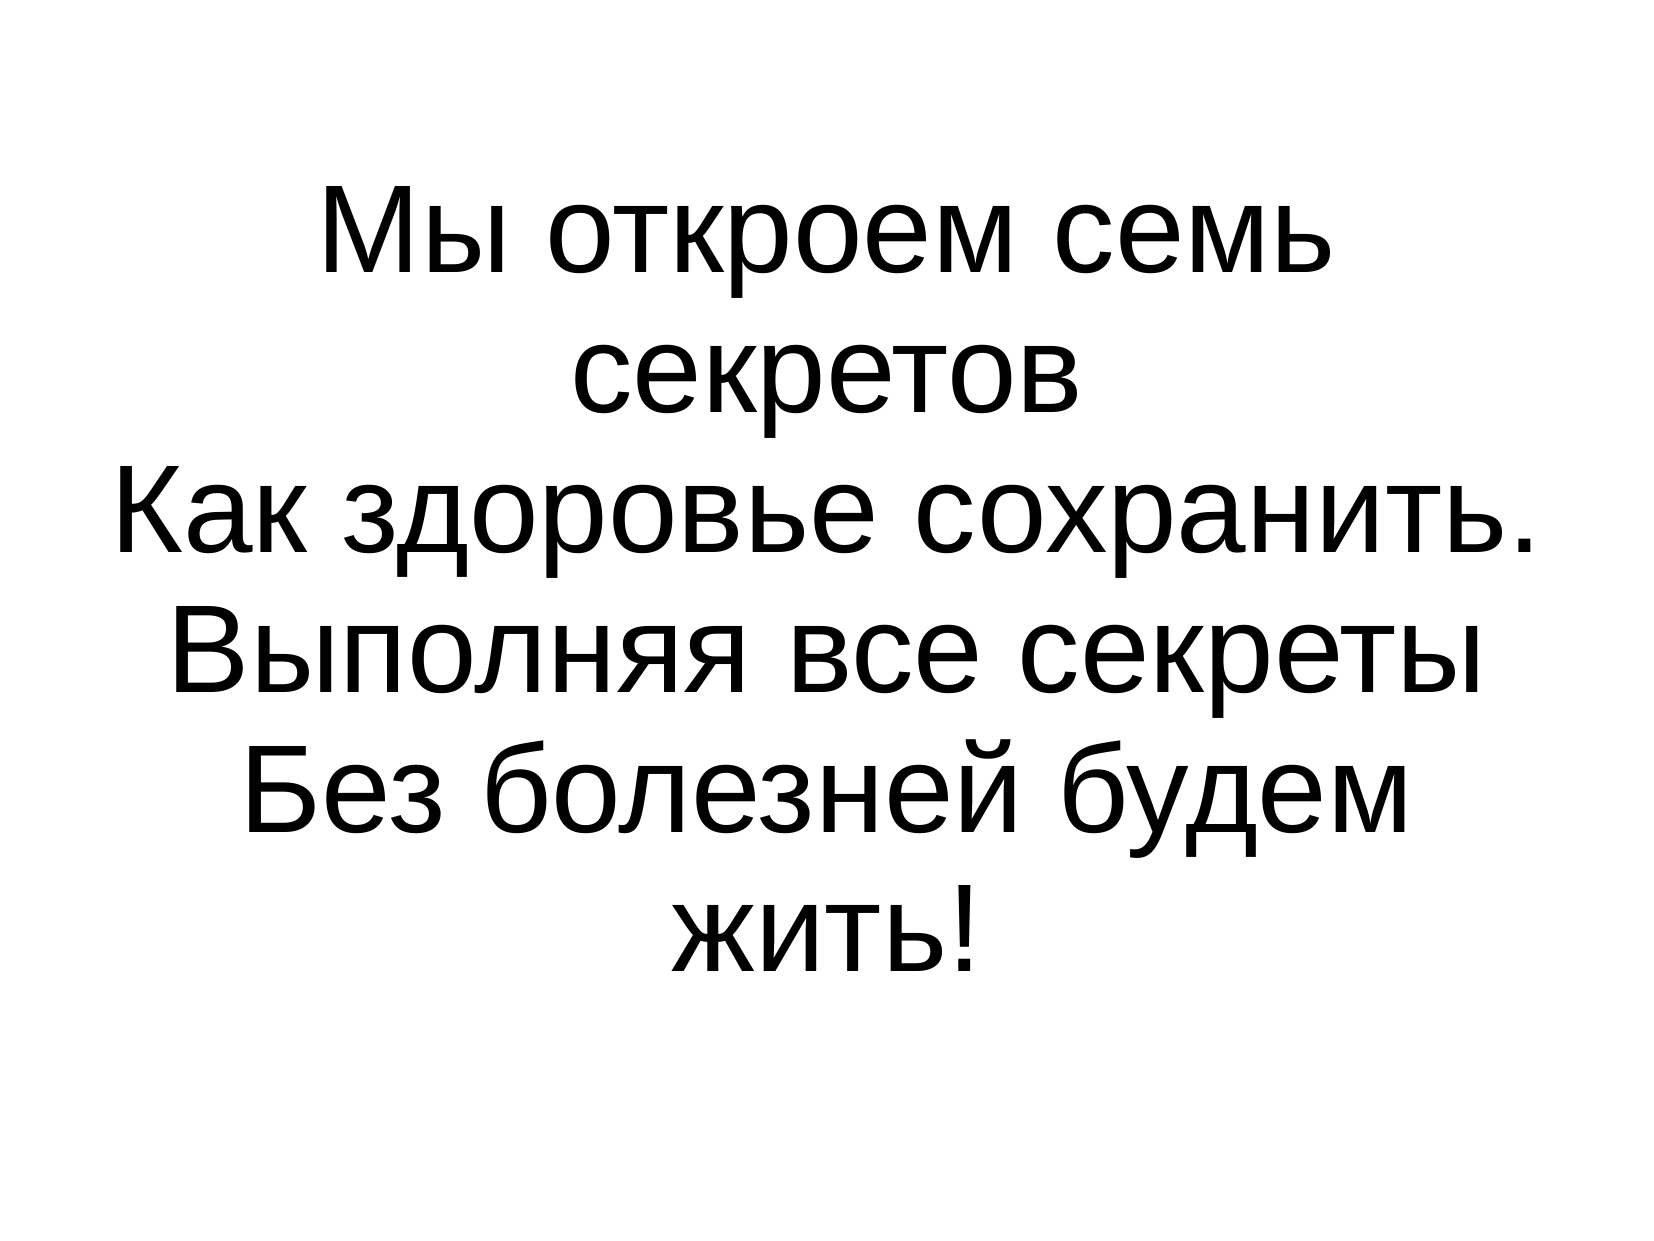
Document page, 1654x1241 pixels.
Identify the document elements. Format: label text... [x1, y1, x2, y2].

subtitle Мы откроем семь секретов Как здоровье сохранить. Выполняя все секреты Без болезней будем жить! [82, 49, 1571, 1109]
